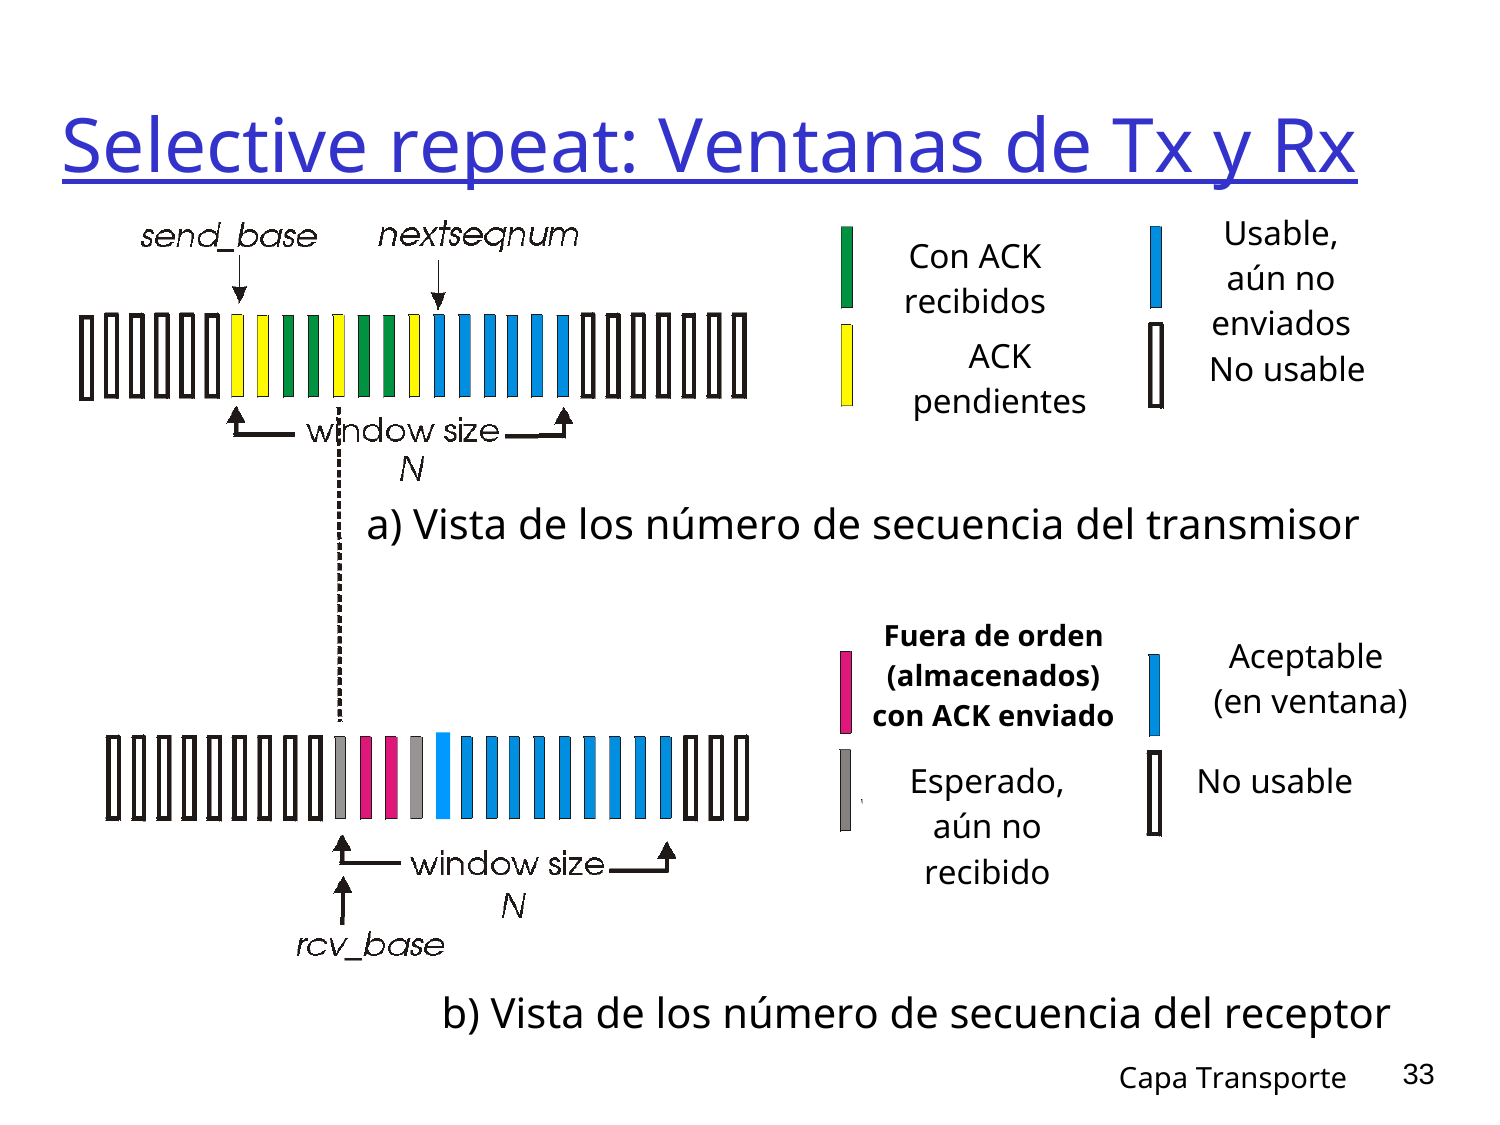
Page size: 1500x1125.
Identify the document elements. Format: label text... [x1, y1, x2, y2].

text_box Usable, aún no enviados [1175, 202, 1388, 354]
text_box b) Vista de los número de secuencia del receptor [339, 975, 1494, 1049]
title Selective repeat: Ventanas de Tx y Rx [46, 46, 1440, 242]
text_box Con ACK recibidos [862, 225, 1088, 332]
text_box Fuera de orden (almacenados) con ACK enviado [862, 607, 1126, 743]
text_box [436, 732, 451, 820]
text_box Esperado, aún no recibido [862, 750, 1113, 902]
text_box Aceptable (en ventana)‏ [1174, 625, 1438, 732]
text_box a) Vista de los número de secuencia del transmisor [350, 487, 1388, 561]
text_box ACK pendientes [874, 325, 1126, 432]
text_box No usable [1175, 750, 1376, 812]
picture [79, 220, 1431, 1027]
text_box No usable [1187, 338, 1388, 399]
